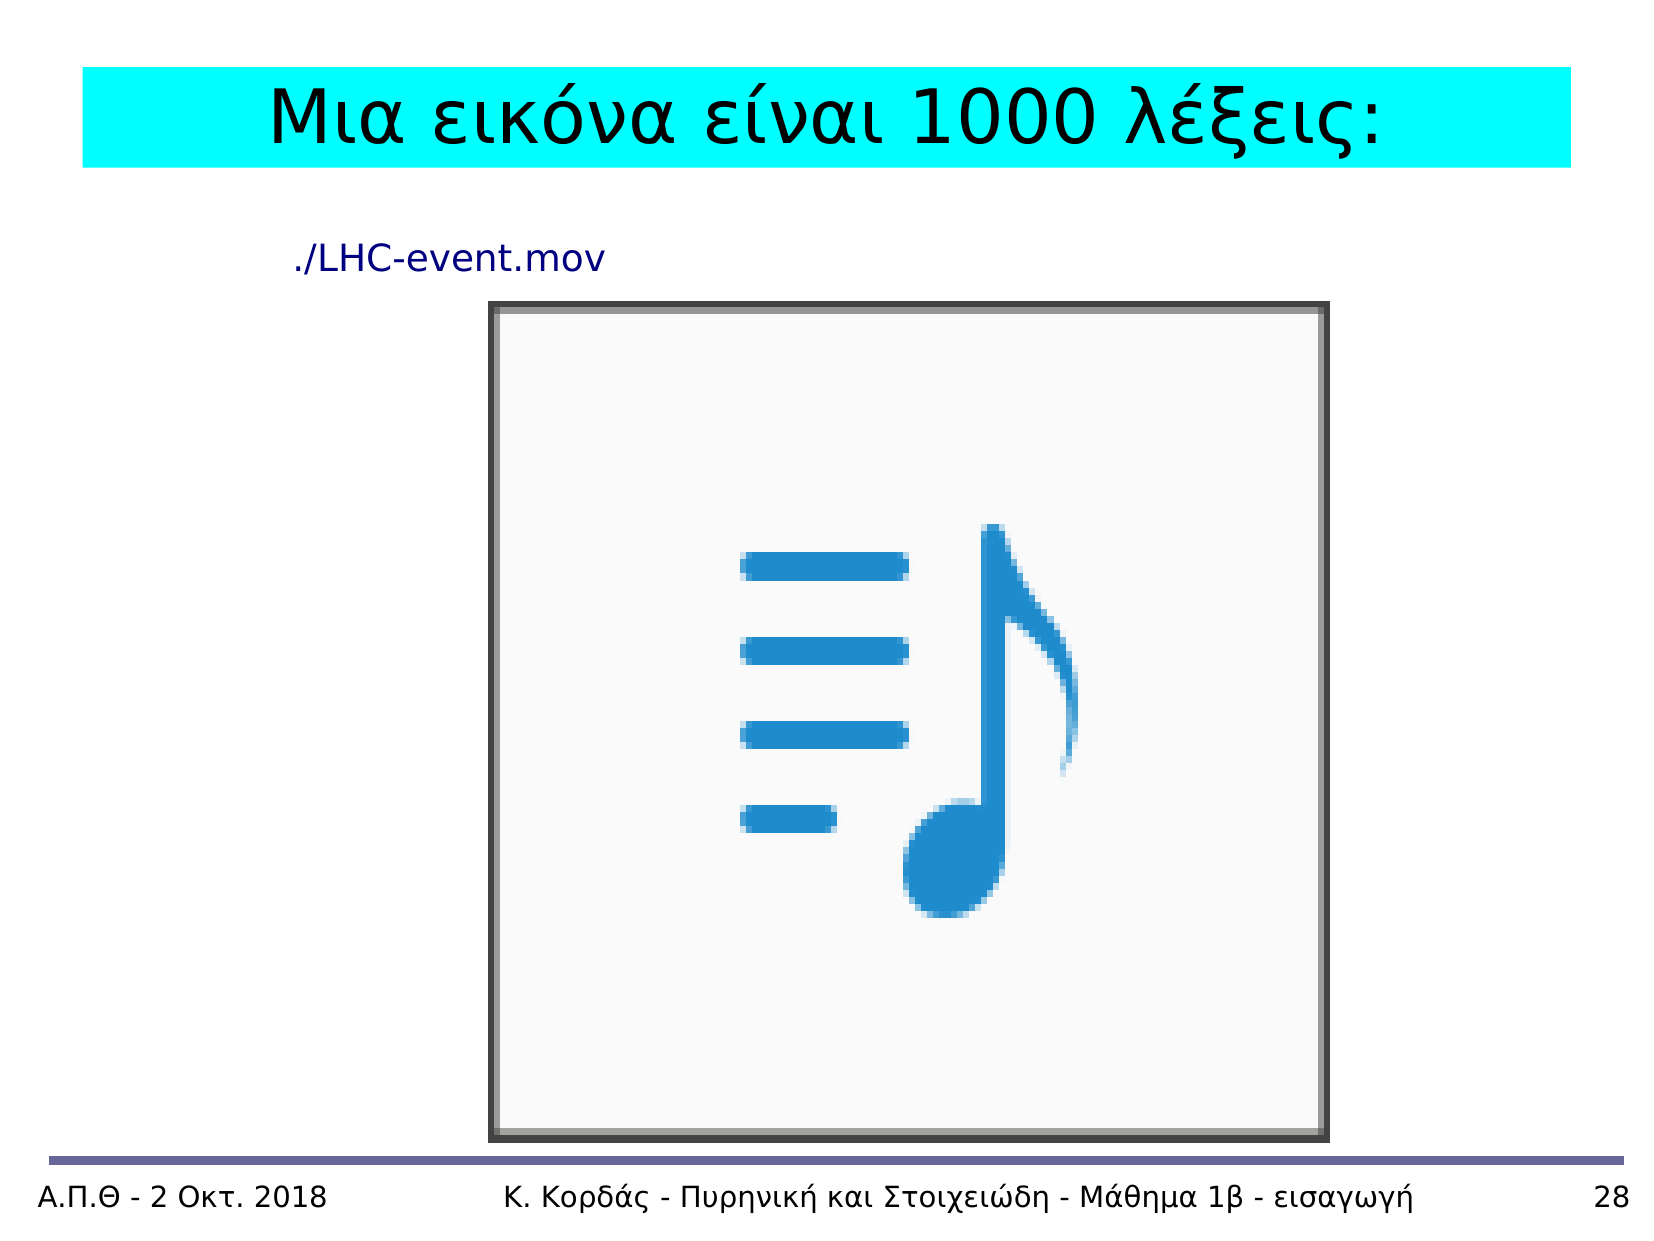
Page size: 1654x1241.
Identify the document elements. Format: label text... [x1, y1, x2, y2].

text_box [487, 300, 1332, 1144]
text_box ./LHC-event.mov [277, 229, 696, 303]
title Μια εικόνα είναι 1000 λέξεις: [82, 67, 1571, 168]
